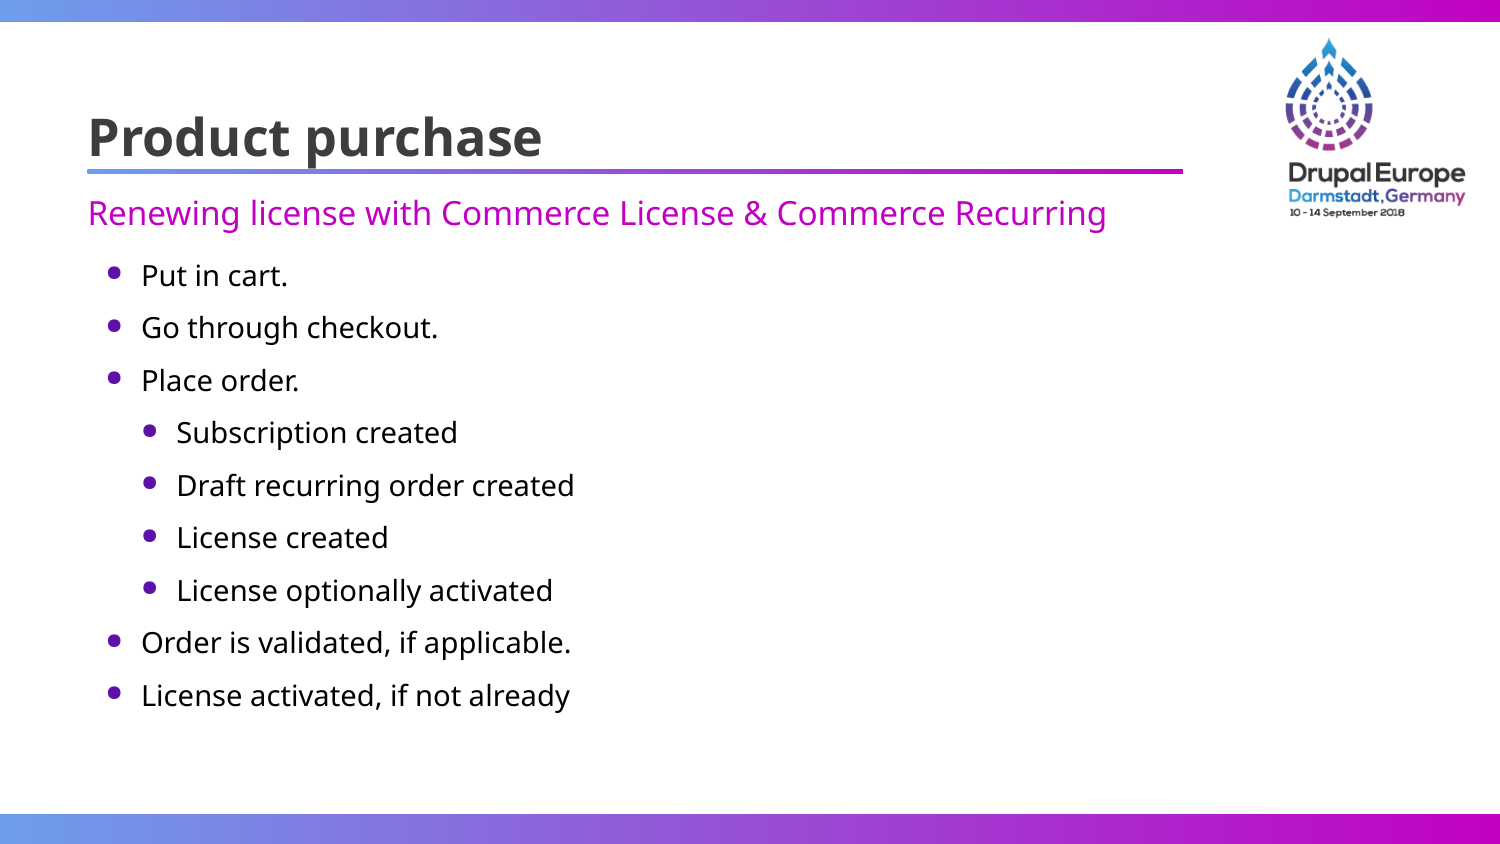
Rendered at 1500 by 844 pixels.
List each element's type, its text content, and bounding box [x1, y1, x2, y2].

text_box [0, 0, 1500, 22]
text_box [0, 814, 1500, 844]
text_box Renewing license with Commerce License & Commerce Recurring [72, 171, 1185, 224]
text_box Put in cart. Go through checkout. Place order. Subscription created Draft recurring order created License created License optionally activated Order is validated, if applicable. License activated, if not already [90, 224, 883, 682]
text_box Product purchase [72, 89, 964, 171]
picture [1285, 37, 1466, 219]
